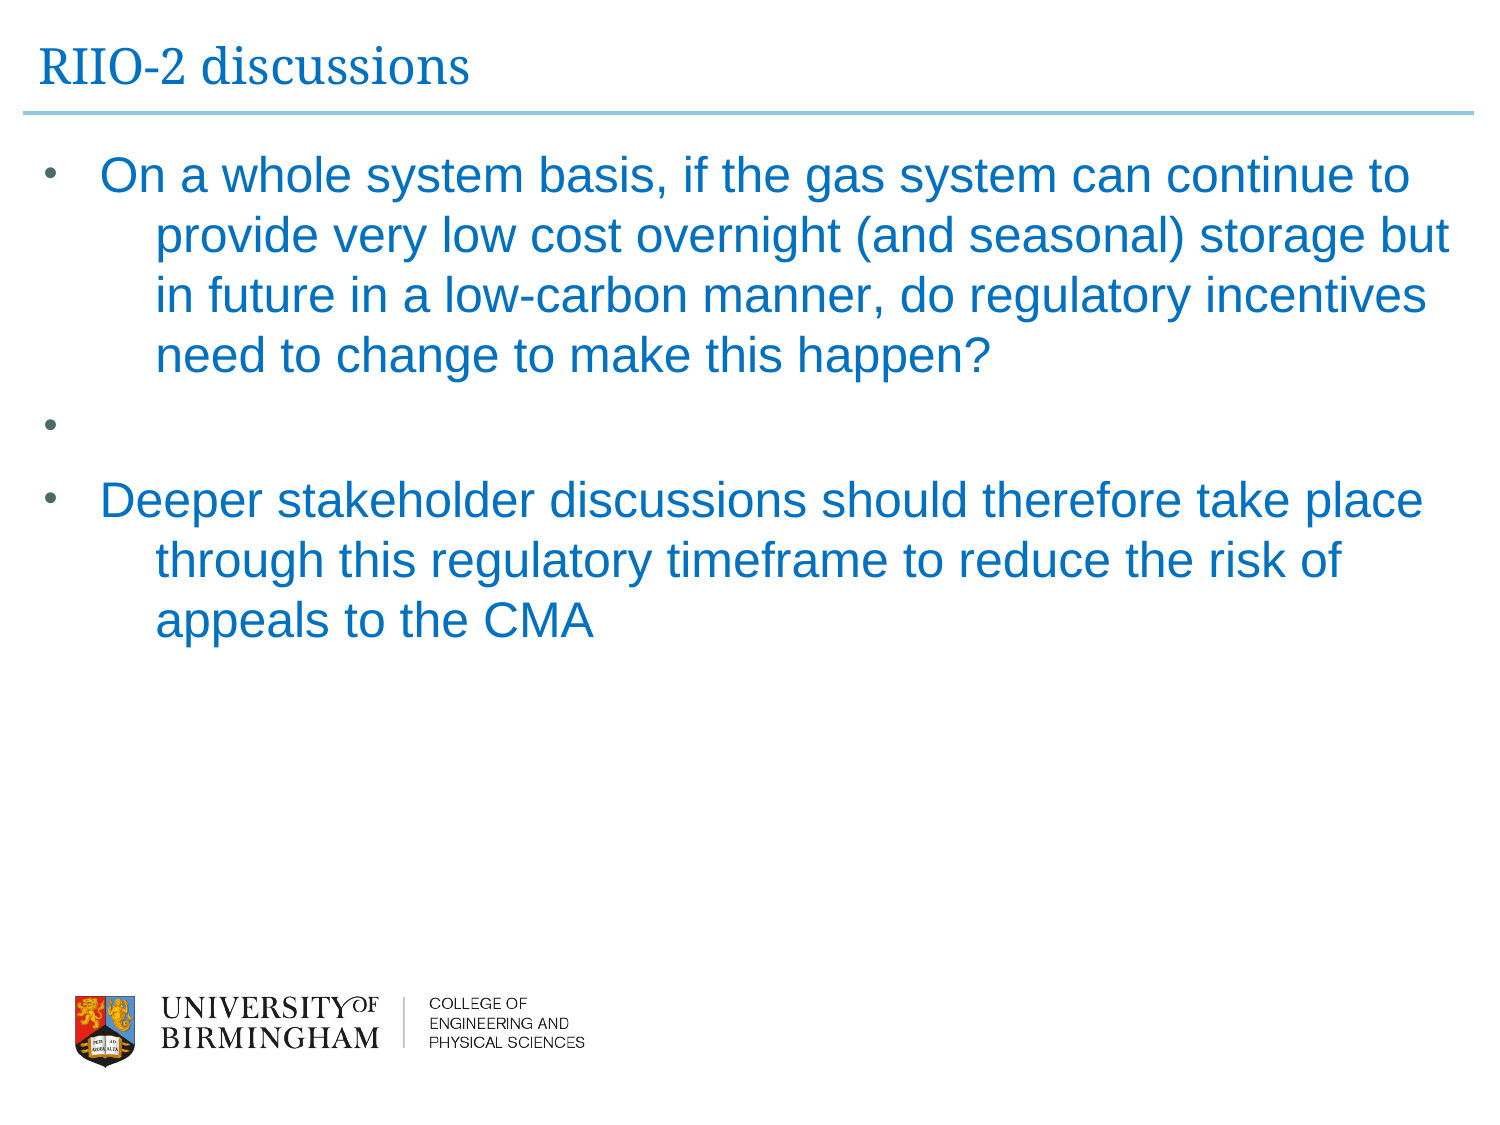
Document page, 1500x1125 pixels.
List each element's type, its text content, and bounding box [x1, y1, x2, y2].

title RIIO-2 discussions [23, 27, 1474, 96]
list On a whole system basis, if the gas system can continue to provide very low cost overnight (and seasonal) storage but in future in a low-carbon manner, do regulatory incentives need to change to make this happen? Deeper stakeholder discussions should therefore take place through this regulatory timeframe to reduce the risk of appeals to the CMA [28, 134, 1474, 858]
